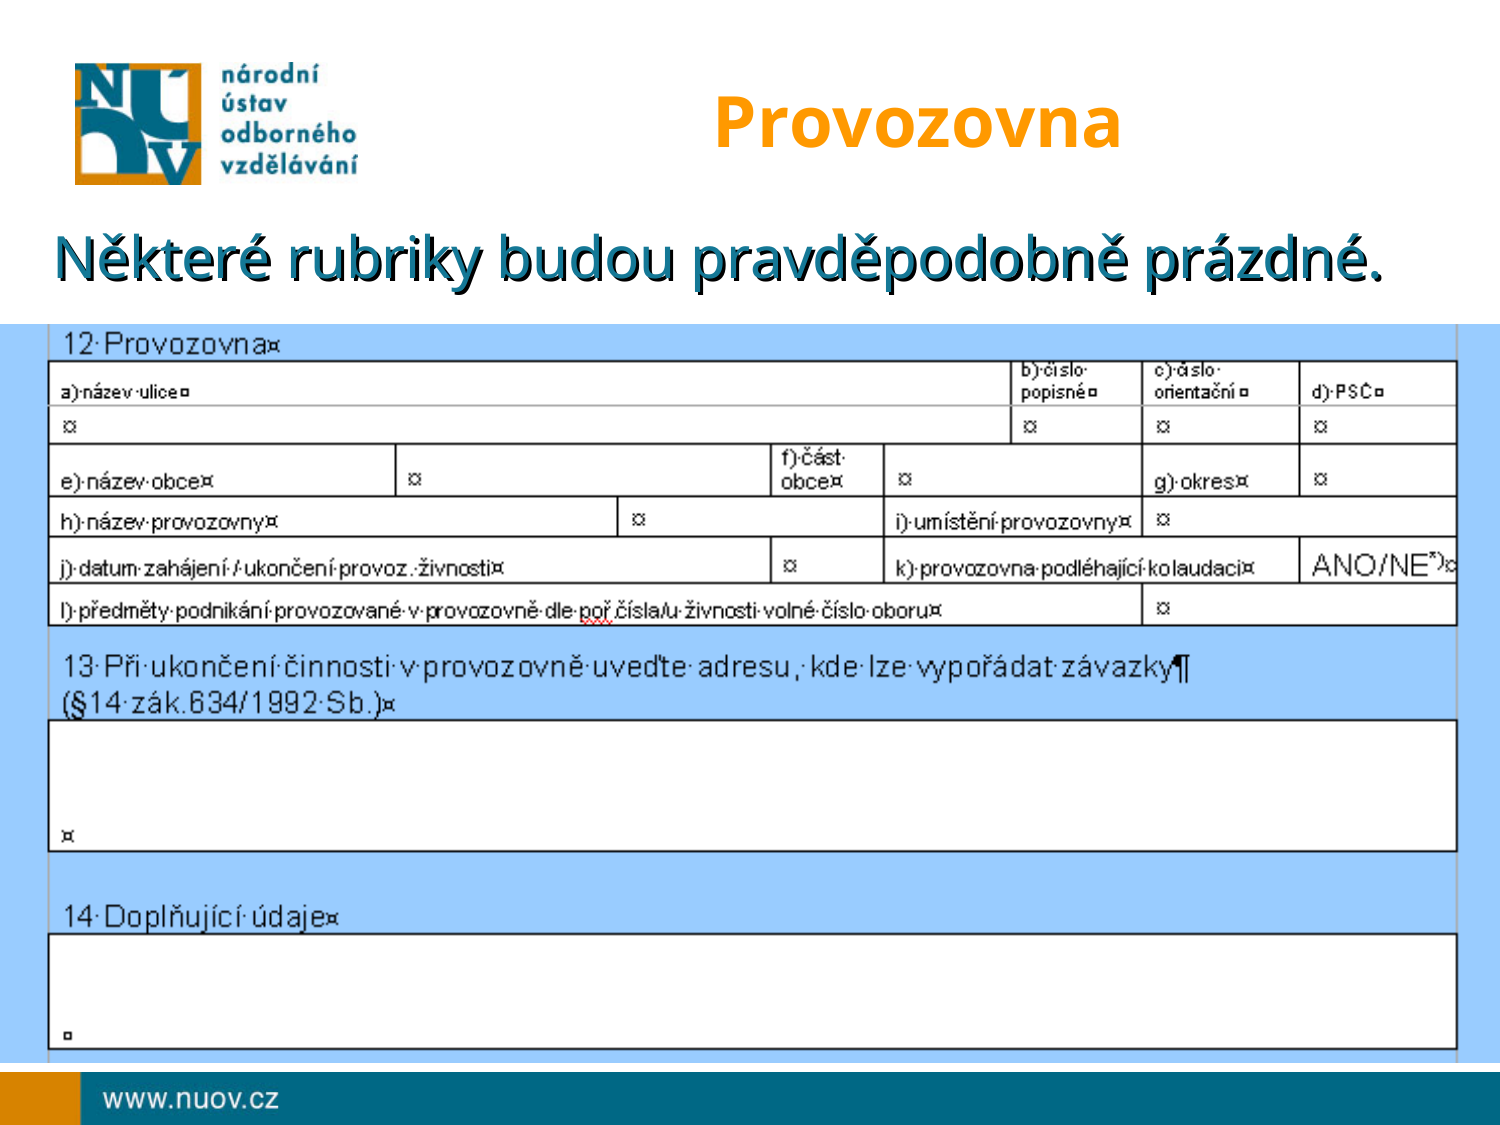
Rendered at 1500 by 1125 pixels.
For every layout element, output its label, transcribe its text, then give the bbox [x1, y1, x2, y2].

title Provozovna [412, 62, 1425, 175]
text_box Některé rubriky budou pravděpodobně prázdné. [37, 212, 1500, 298]
picture [0, 324, 1500, 1063]
text_box [0, 1072, 1500, 1125]
text_box [75, 62, 358, 185]
